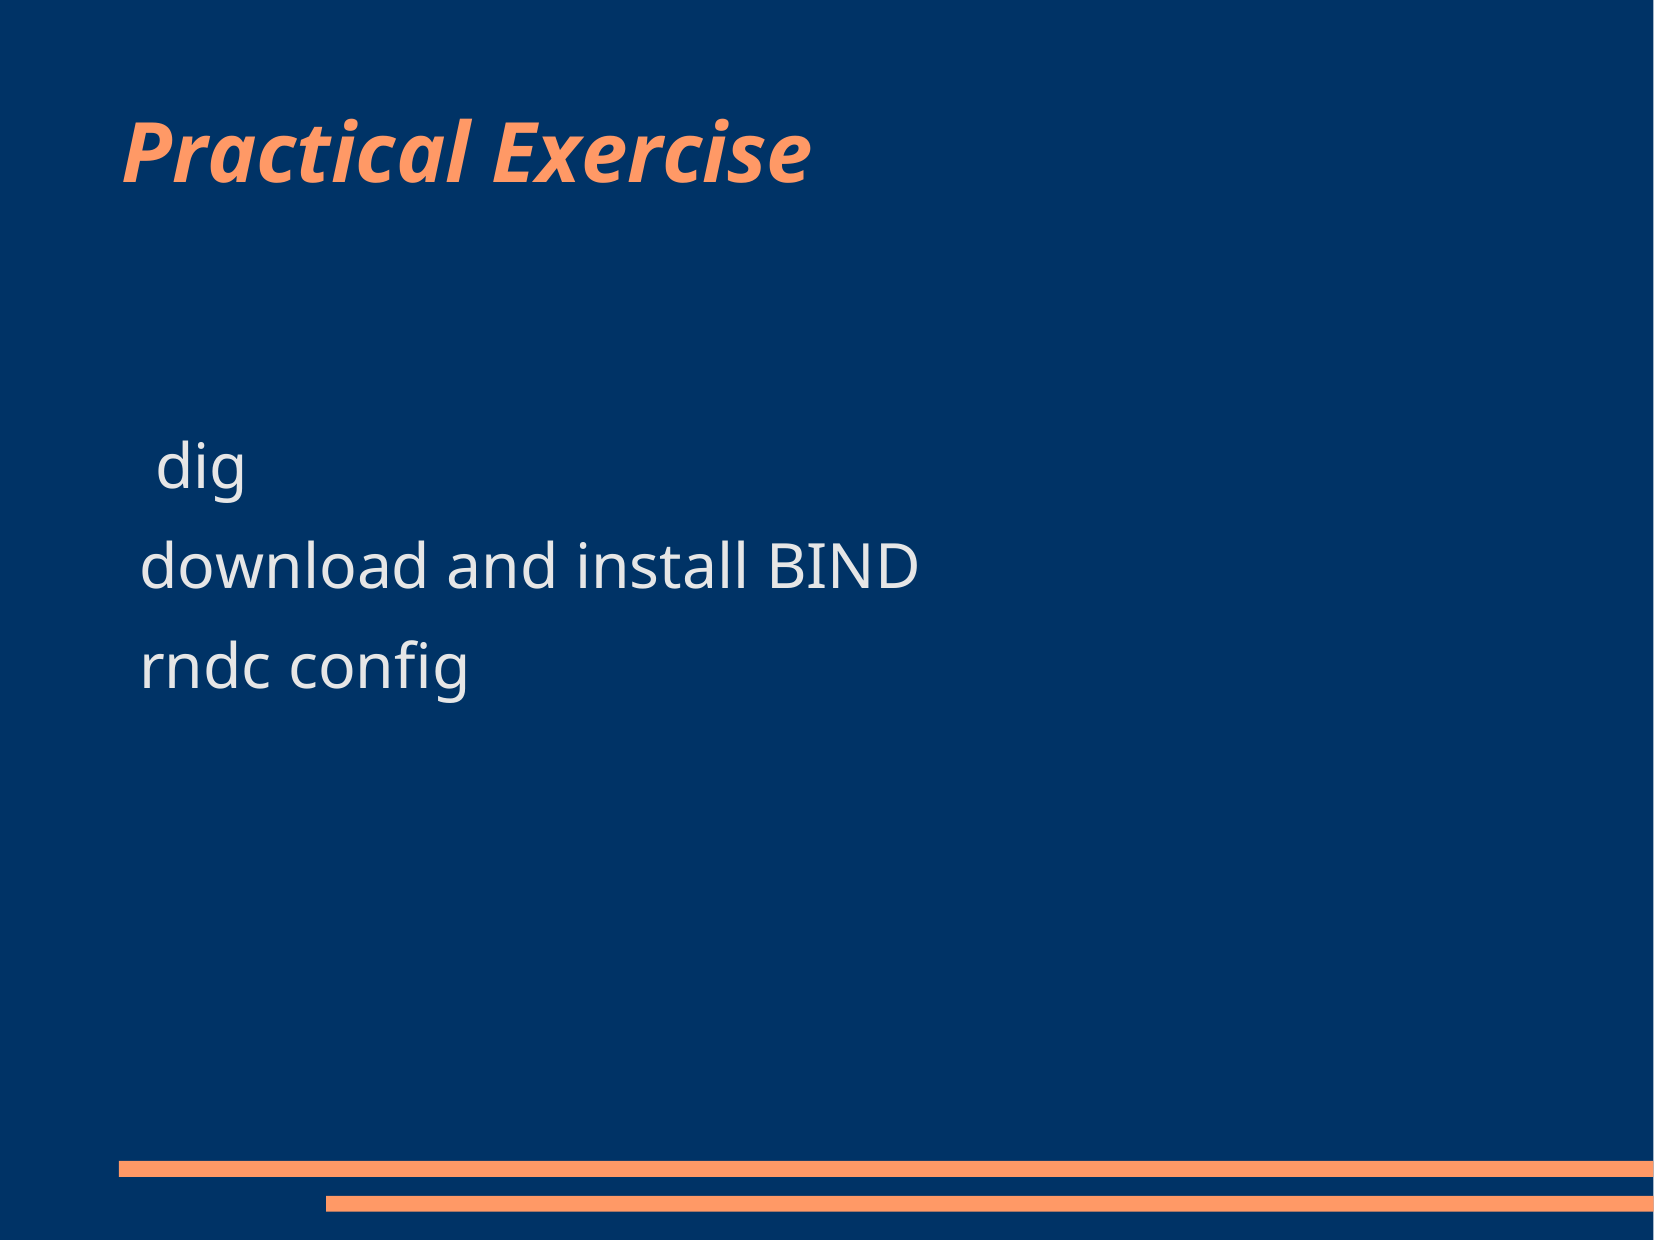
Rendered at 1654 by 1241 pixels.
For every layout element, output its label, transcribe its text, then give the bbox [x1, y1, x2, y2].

title Practical Exercise [121, 46, 1534, 254]
list dig download and install BIND rndc config [121, 322, 1561, 1133]
